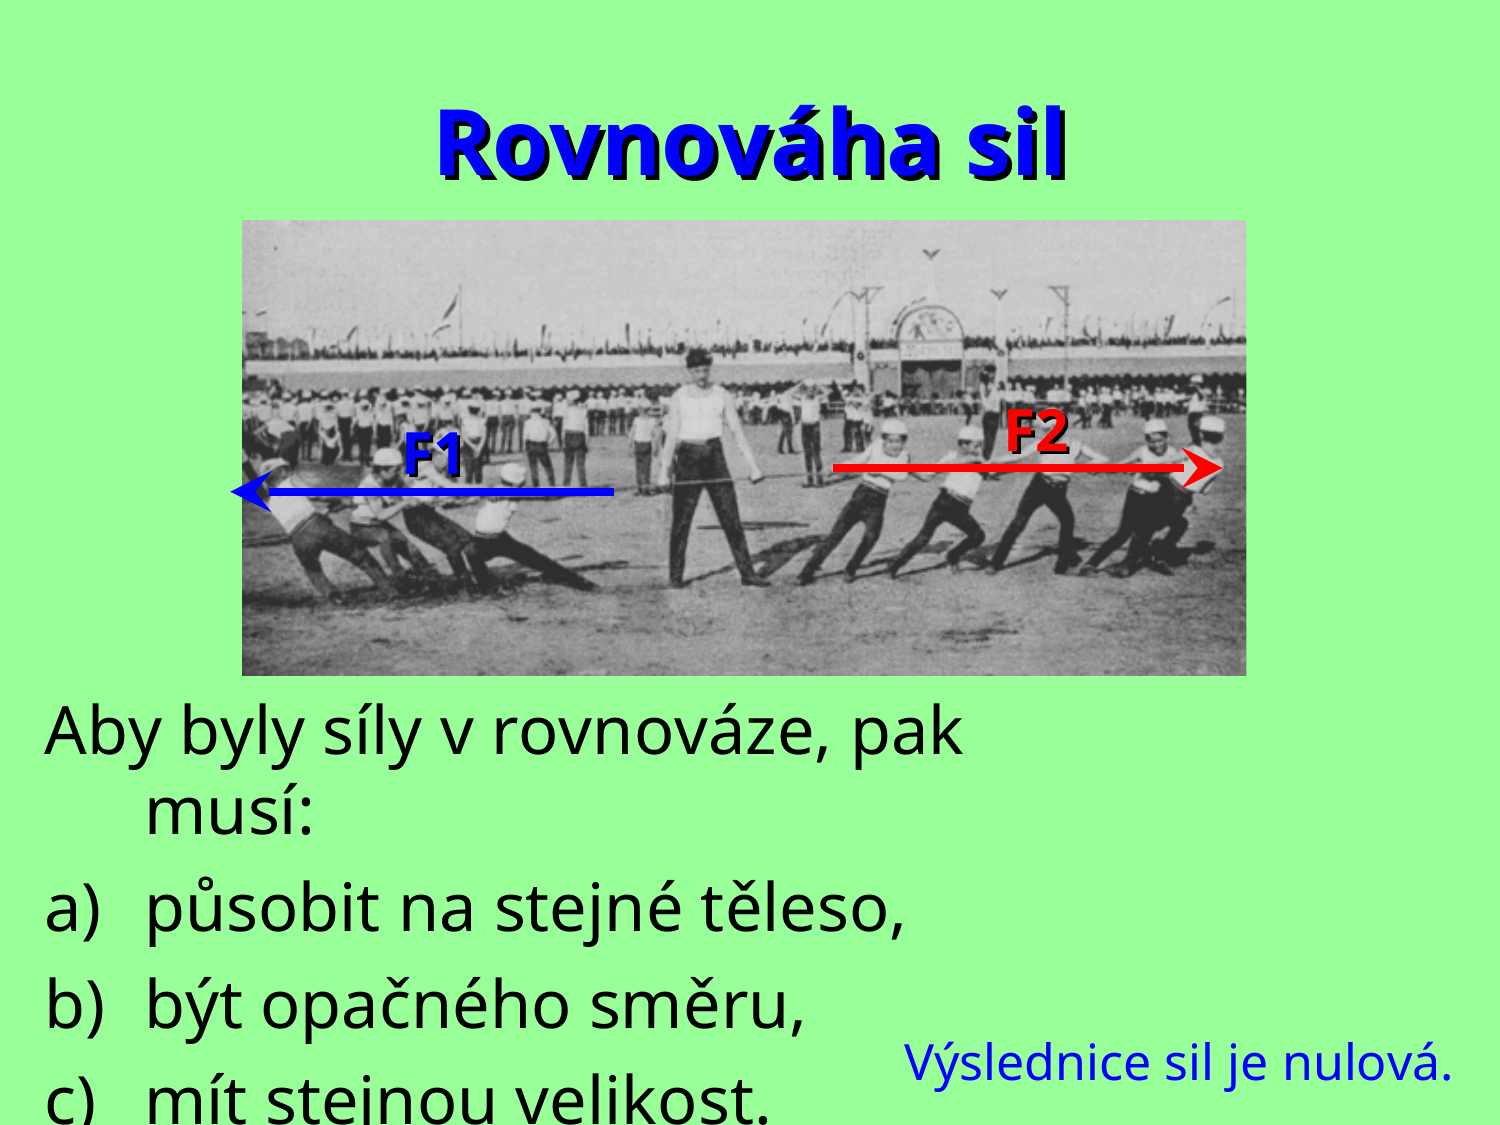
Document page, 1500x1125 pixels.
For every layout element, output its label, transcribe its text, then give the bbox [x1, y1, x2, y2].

text_box Výslednice sil je nulová. [889, 1023, 1470, 1099]
picture [242, 220, 1247, 676]
text_box F1 [386, 408, 482, 495]
text_box F2 [989, 385, 1085, 471]
list Aby byly síly v rovnováze, pak musí: působit na stejné těleso, být opačného směru, mít stejnou velikost. [29, 680, 1164, 1071]
title Rovnováha sil [75, 45, 1426, 233]
